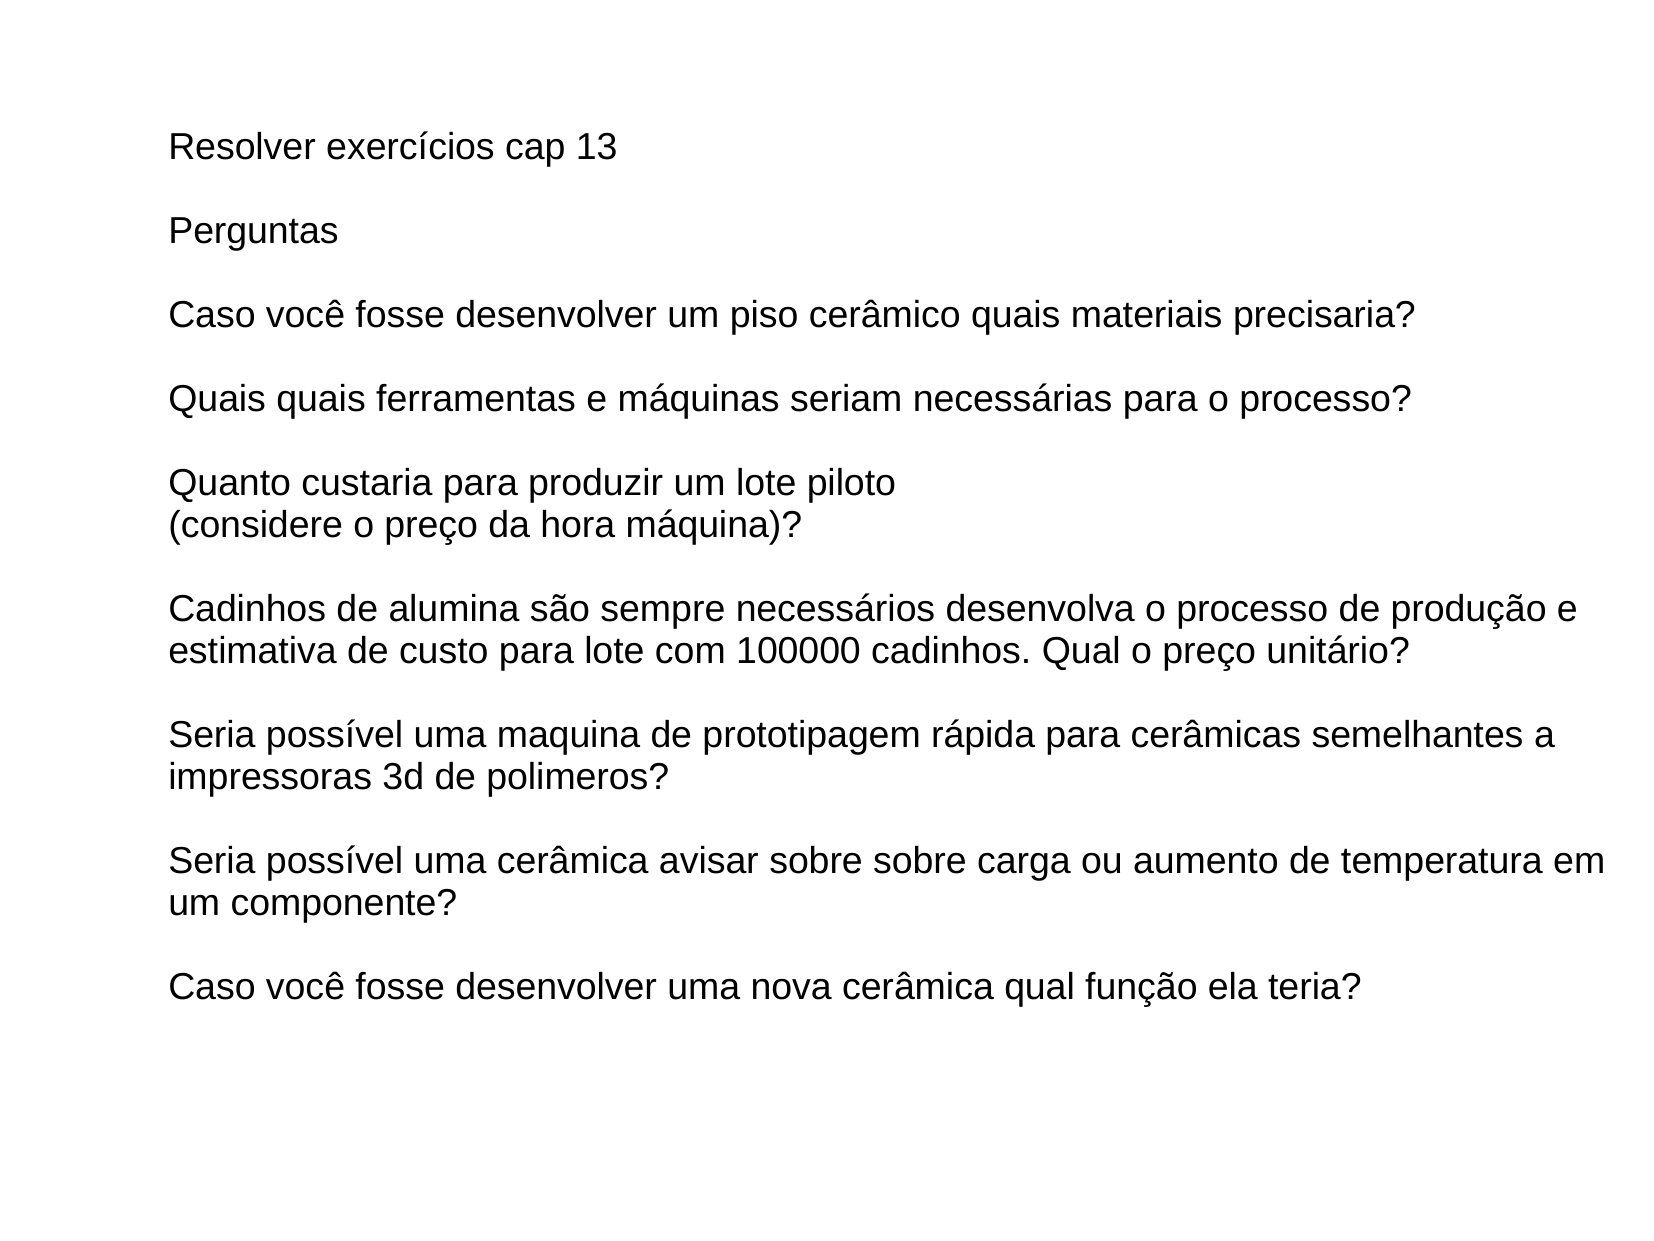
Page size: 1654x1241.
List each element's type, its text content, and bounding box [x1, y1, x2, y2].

text_box Resolver exercícios cap 13 Perguntas Caso você fosse desenvolver um piso cerâmico quais materiais precisaria? Quais quais ferramentas e máquinas seriam necessárias para o processo? Quanto custaria para produzir um lote piloto (considere o preço da hora máquina)? Cadinhos de alumina são sempre necessários desenvolva o processo de produção e estimativa de custo para lote com 100000 cadinhos. Qual o preço unitário? Seria possível uma maquina de prototipagem rápida para cerâmicas semelhantes a impressoras 3d de polimeros? Seria possível uma cerâmica avisar sobre sobre carga ou aumento de temperatura em um componente? Caso você fosse desenvolver uma nova cerâmica qual função ela teria? [153, 118, 1654, 1183]
